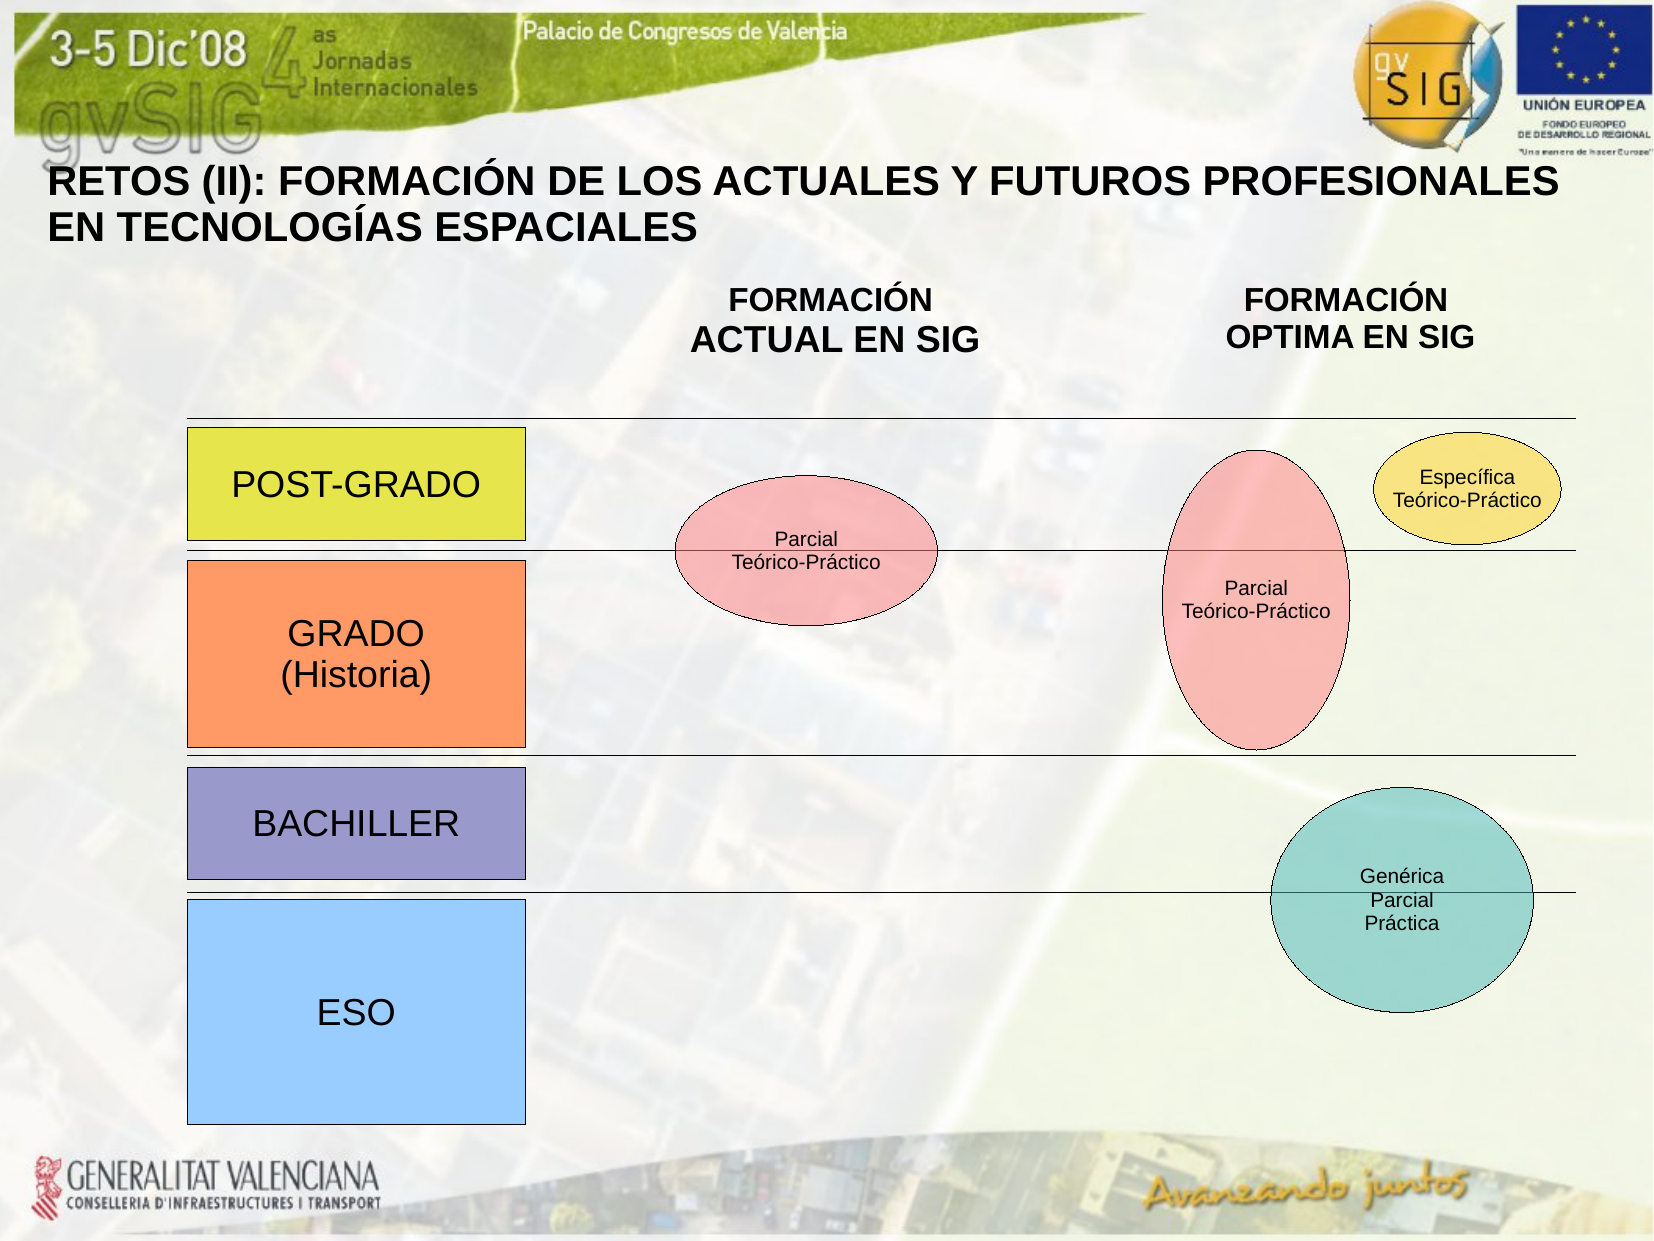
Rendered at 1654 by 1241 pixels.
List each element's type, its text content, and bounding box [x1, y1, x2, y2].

text_box FORMACIÓN ACTUAL EN SIG [675, 273, 995, 381]
text_box Genérica Parcial Práctica [1270, 787, 1534, 1013]
text_box GRADO (Historia) [187, 560, 526, 748]
text_box POST-GRADO [187, 427, 526, 541]
text_box Específica Teórico-Práctico [1373, 432, 1562, 545]
text_box BACHILLER [187, 767, 526, 880]
text_box Parcial Teórico-Práctico [1162, 450, 1351, 751]
text_box RETOS (II): FORMACIÓN DE LOS ACTUALES Y FUTUROS PROFESIONALES EN TECNOLOGÍAS ESPACIALES [32, 150, 1573, 273]
text_box FORMACIÓN OPTIMA EN SIG [1210, 274, 1492, 376]
picture [0, 0, 1654, 1241]
text_box ESO [187, 899, 526, 1125]
text_box Parcial Teórico-Práctico [675, 475, 938, 626]
